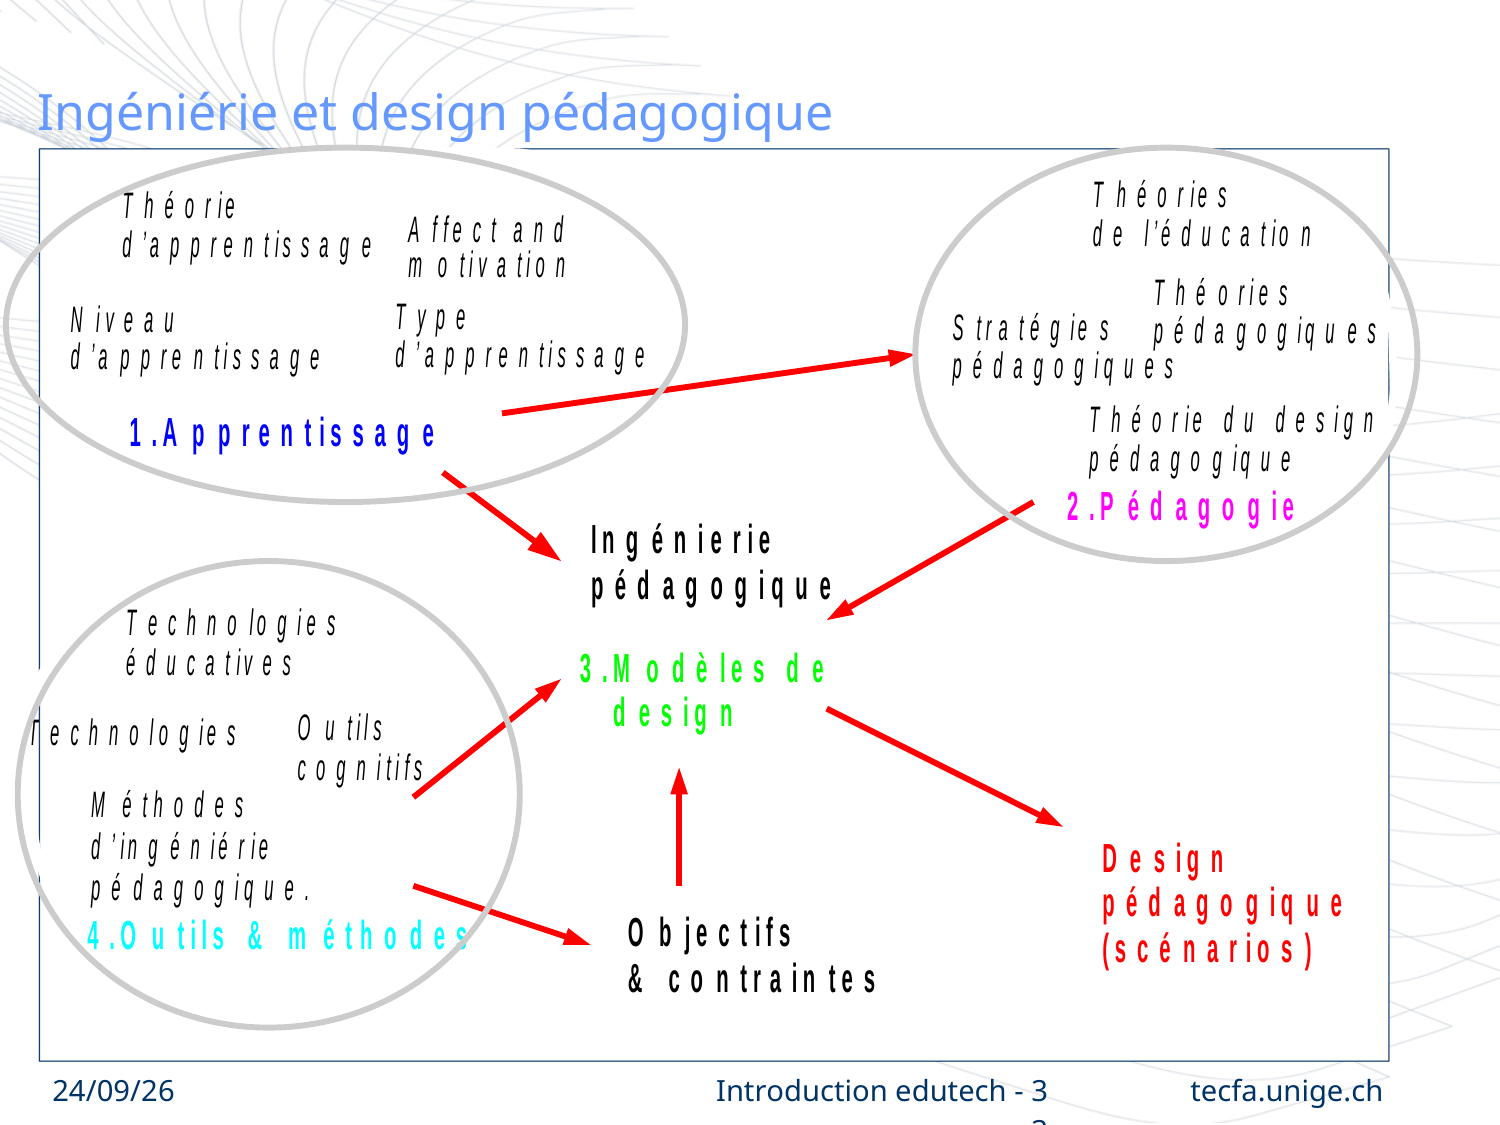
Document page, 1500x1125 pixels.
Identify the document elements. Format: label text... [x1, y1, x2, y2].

title Ingéniérie et design pédagogique [37, 60, 1313, 146]
picture [0, 0, 1500, 1123]
